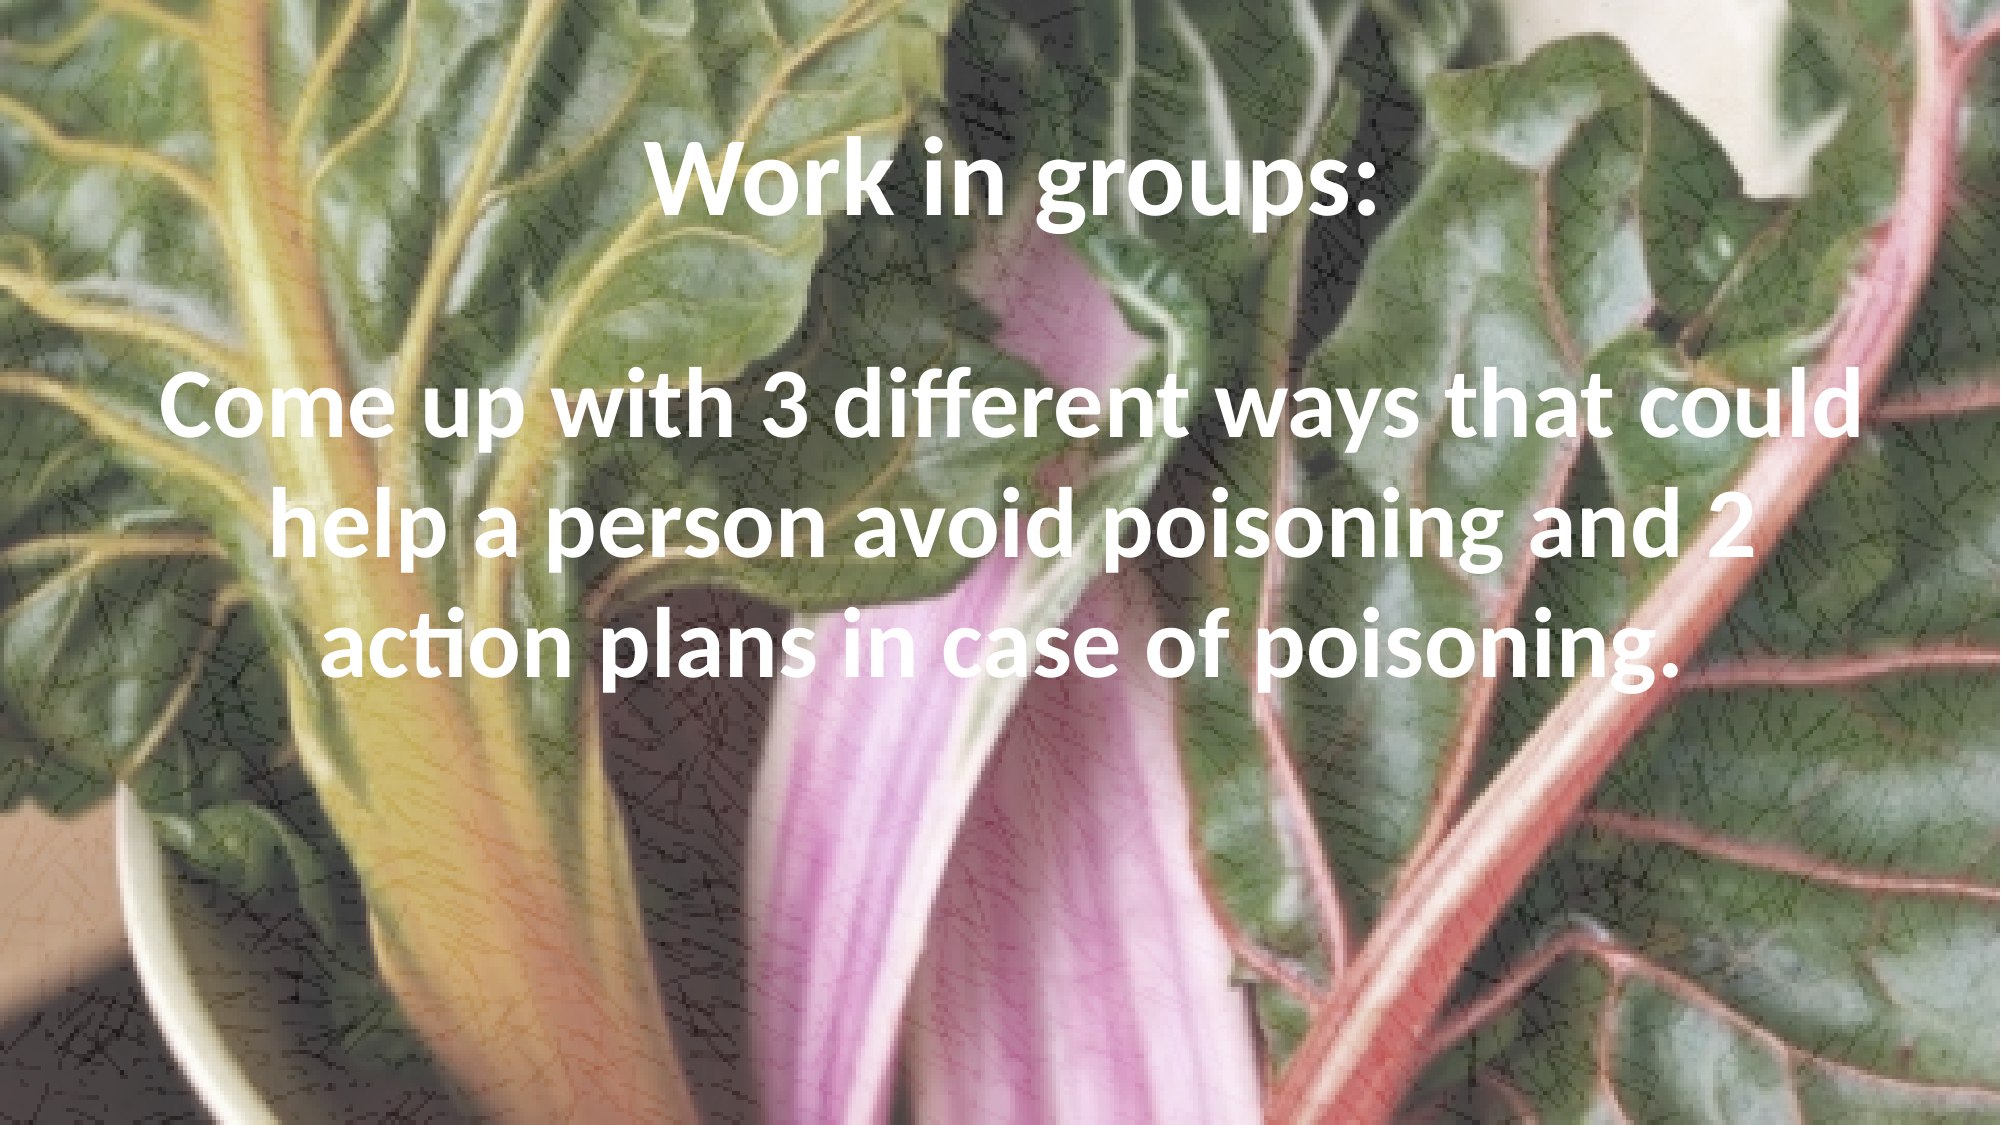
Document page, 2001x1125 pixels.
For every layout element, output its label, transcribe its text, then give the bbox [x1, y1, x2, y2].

picture [0, 0, 2000, 1125]
text_box Work in groups: Come up with 3 different ways that could help a person avoid poisoning and 2 action plans in case of poisoning. [118, 95, 1909, 833]
text_box Time limit: 5 min [489, 1028, 1510, 1125]
